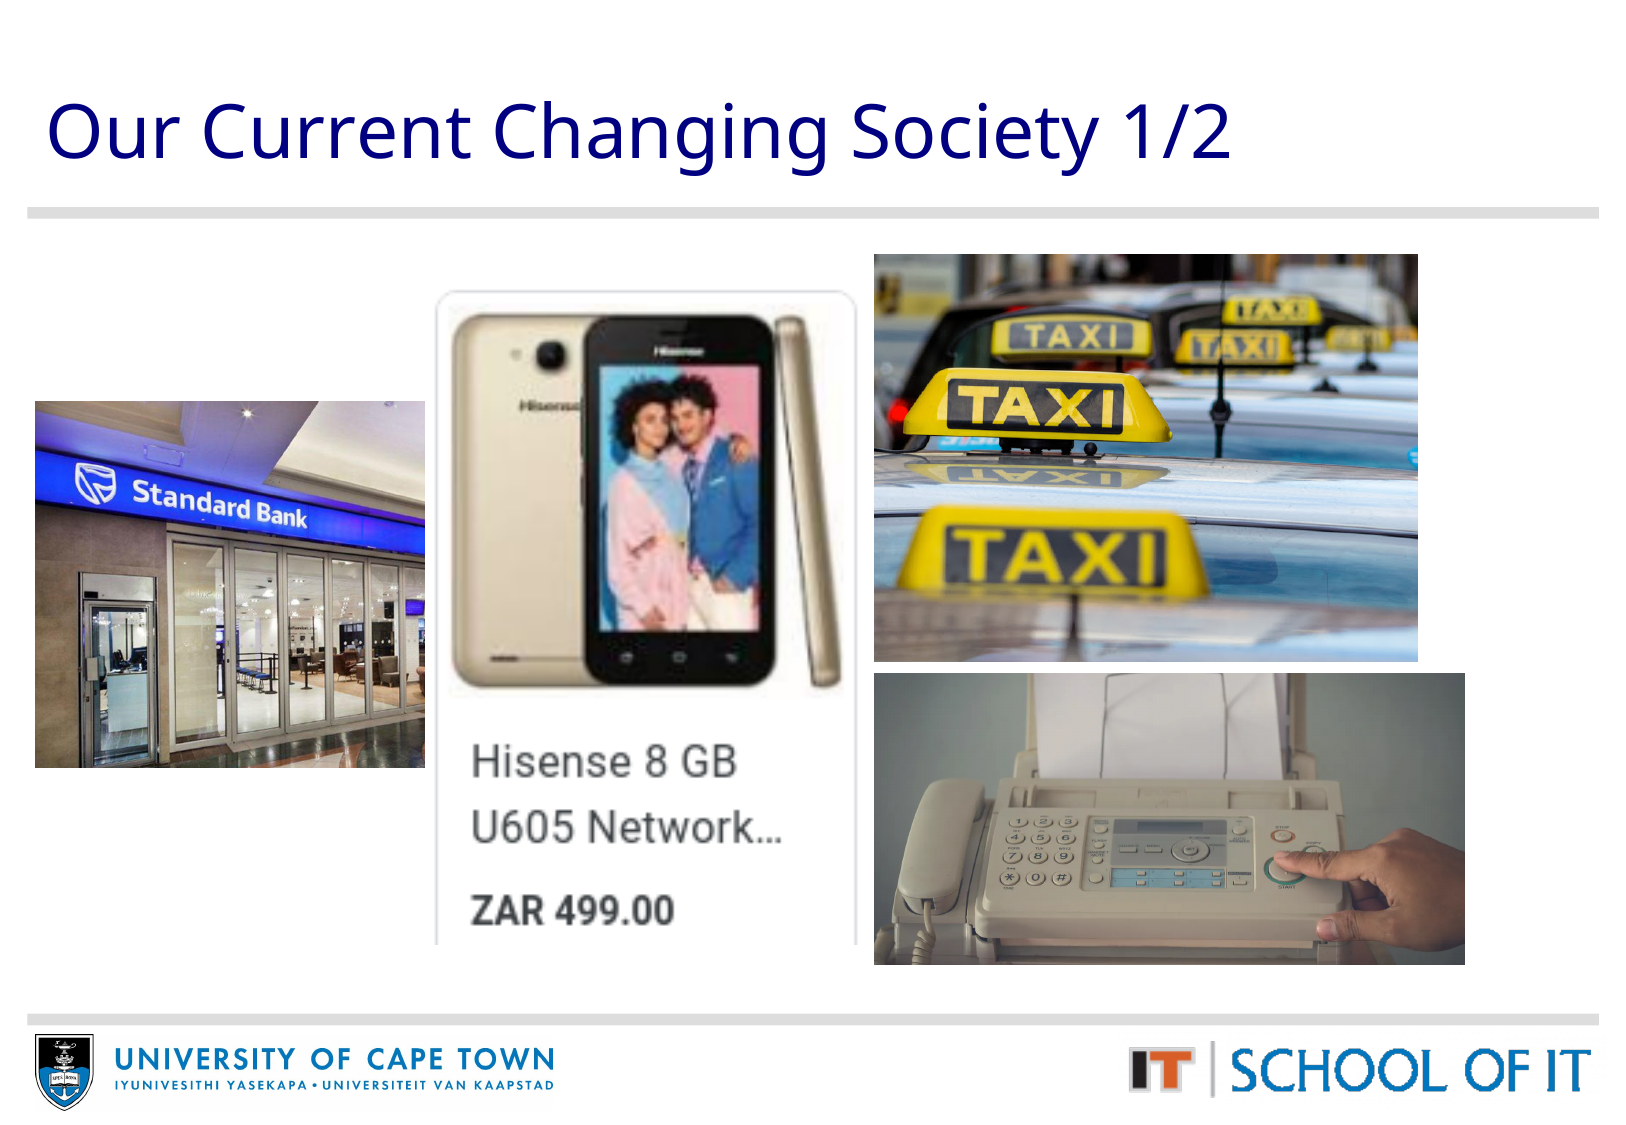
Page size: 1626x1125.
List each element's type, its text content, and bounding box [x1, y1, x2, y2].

picture [874, 673, 1465, 965]
picture [1118, 1030, 1606, 1109]
title Our Current Changing Society 1/2 [45, 66, 1583, 194]
picture [35, 280, 869, 945]
picture [874, 254, 1418, 662]
picture [35, 1034, 553, 1111]
